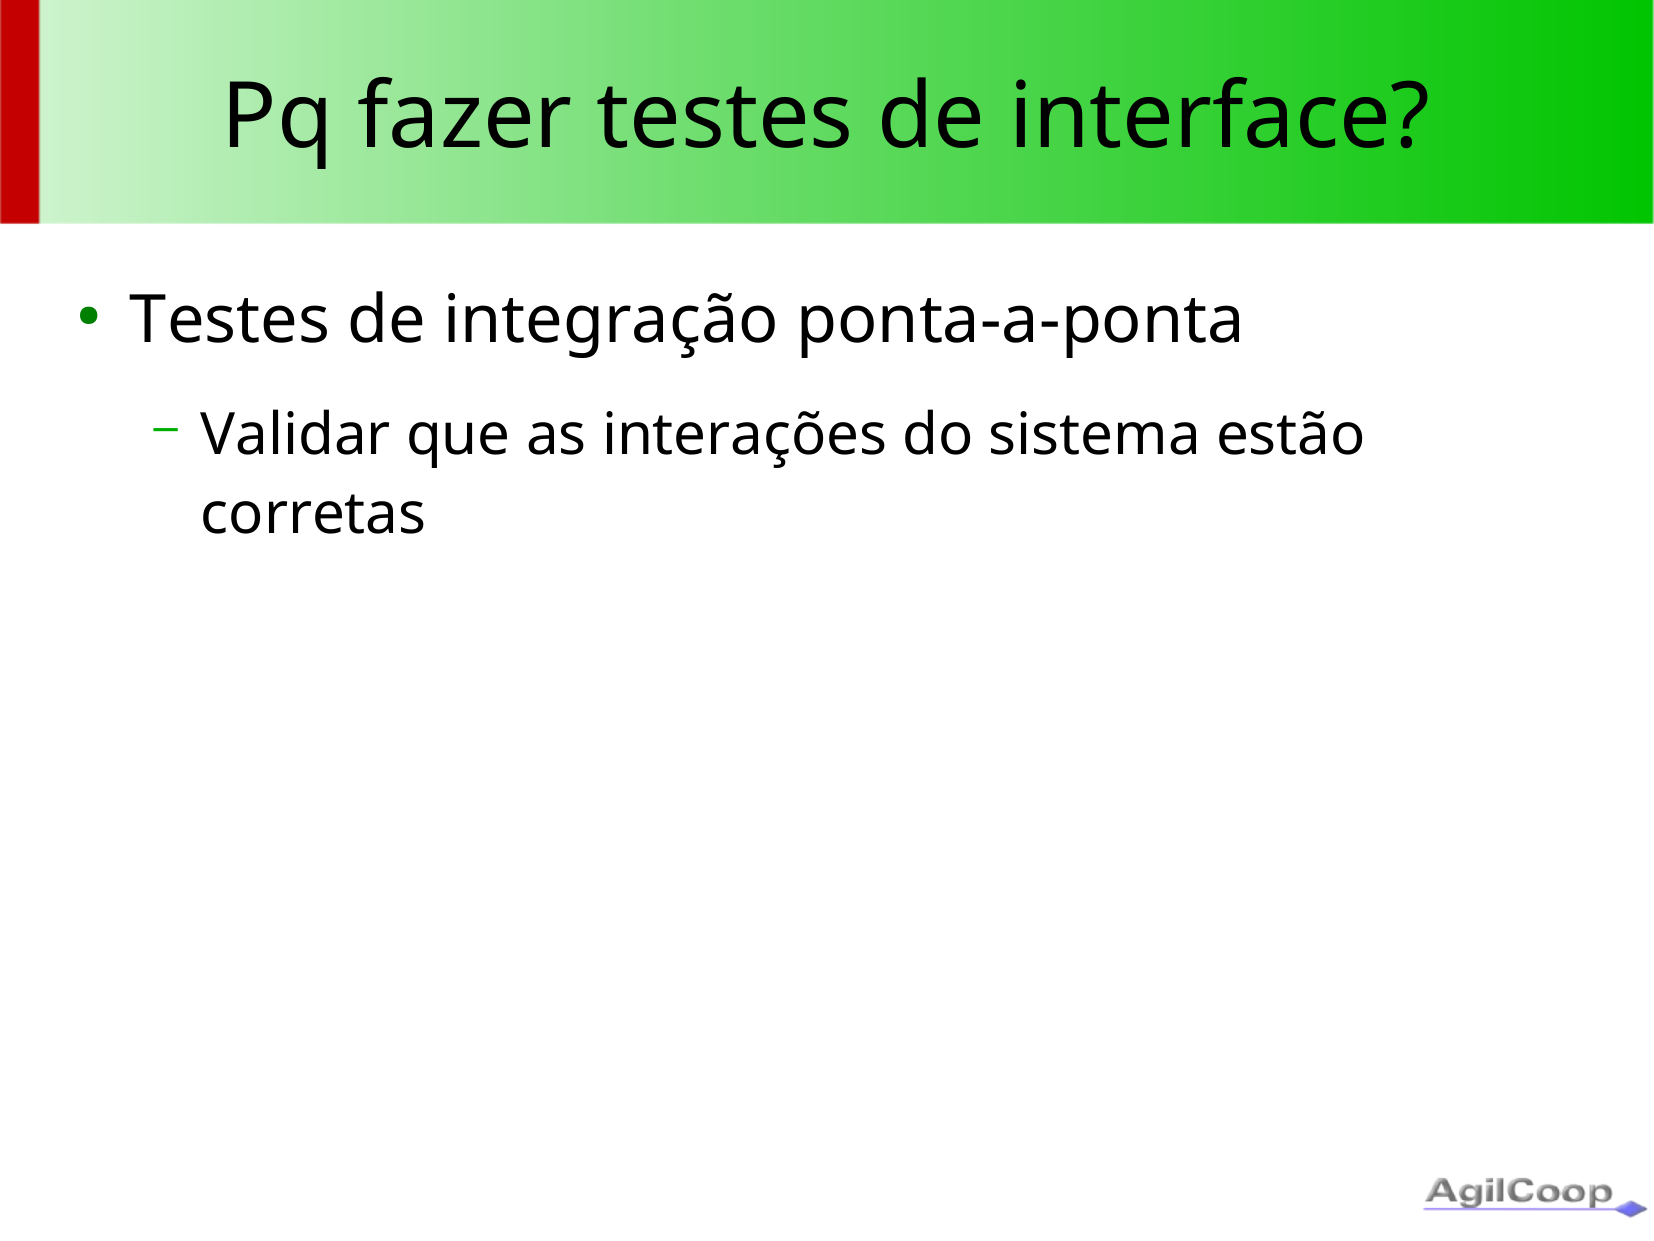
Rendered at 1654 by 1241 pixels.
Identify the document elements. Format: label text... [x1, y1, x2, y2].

title Pq fazer testes de interface? [82, 8, 1571, 216]
list Testes de integração ponta-a-ponta Validar que as interações do sistema estão corretas [59, 271, 1607, 1108]
picture [0, 0, 1654, 1241]
